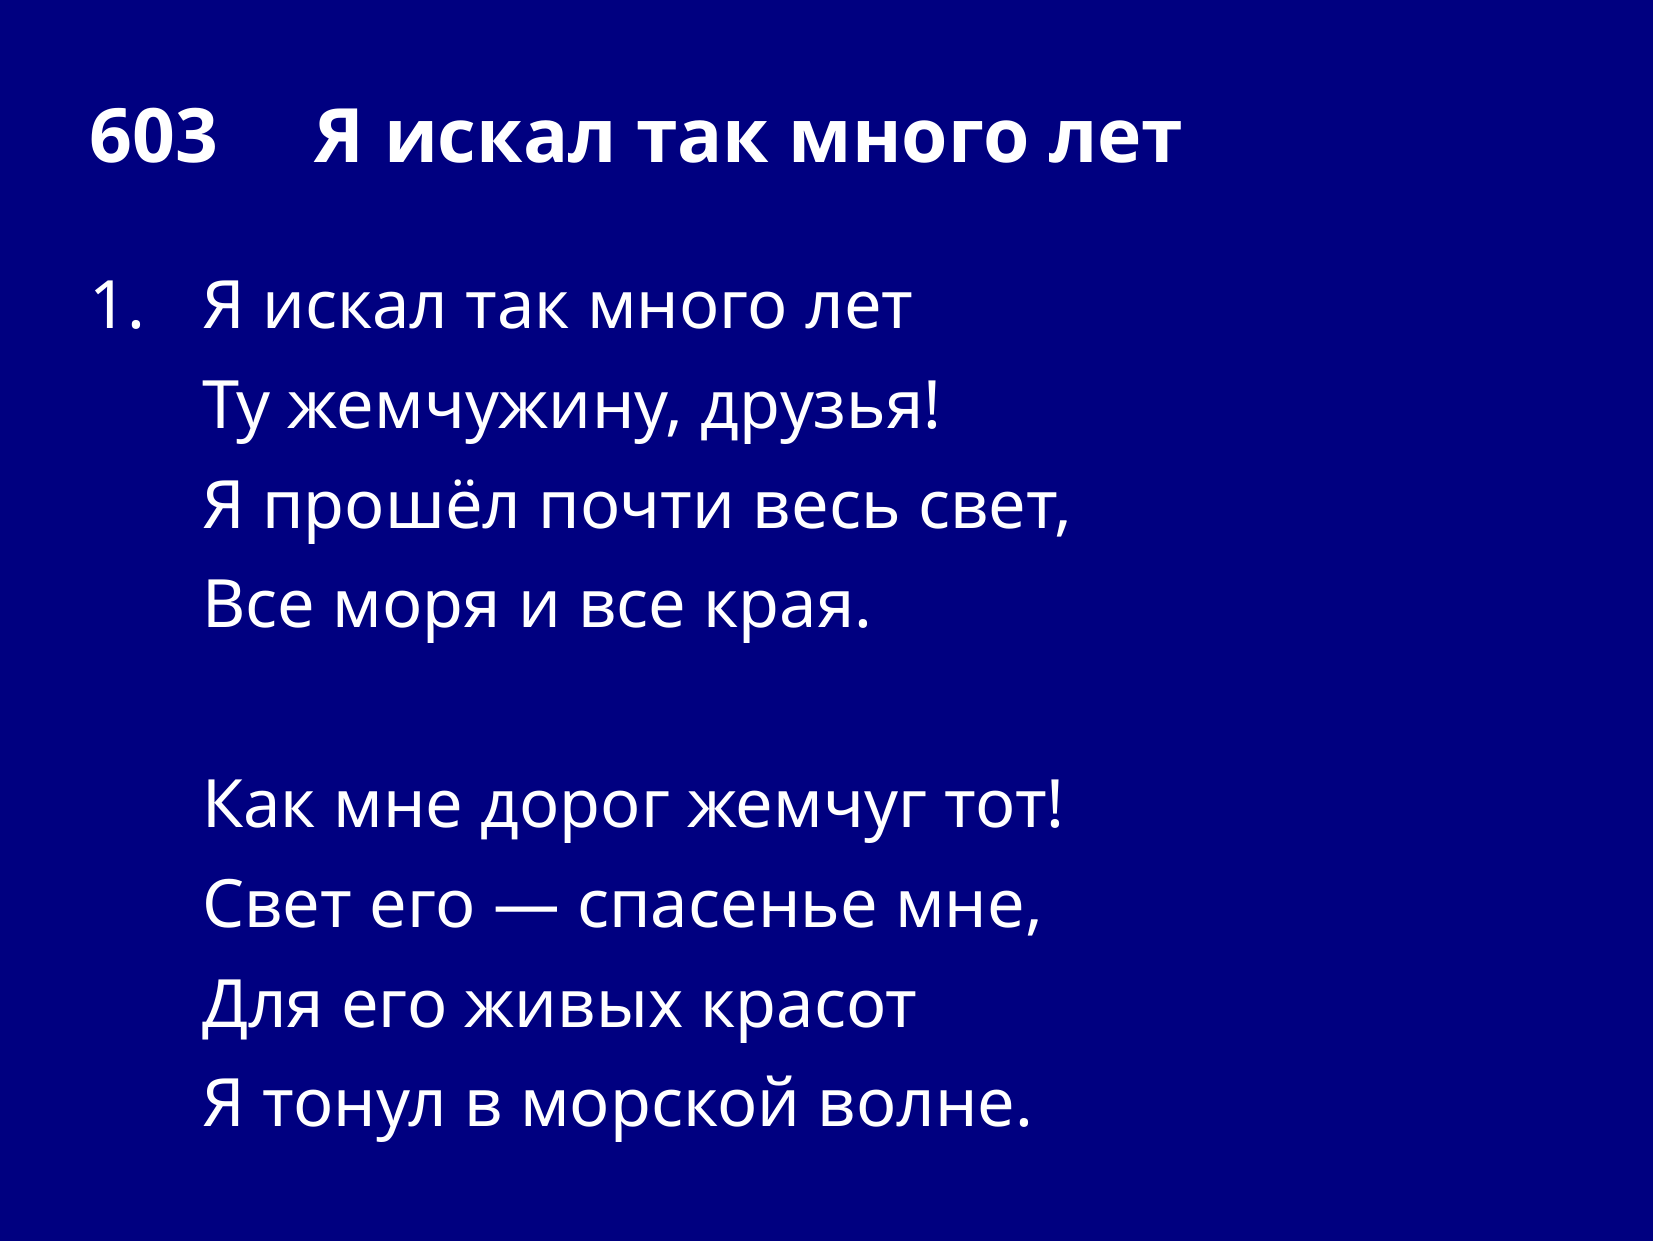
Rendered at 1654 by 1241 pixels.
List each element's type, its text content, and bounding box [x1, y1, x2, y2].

text_box 603 Я искал так много лет [75, 75, 1576, 188]
text_box 1. Я искал так много лет Ту жемчужину, друзья! Я прошёл почти весь свет, Все моря и все края. Как мне дорог жемчуг тот! Свет его — спасенье мне, Для его живых красот Я тонул в морской волне. [75, 188, 1576, 1163]
